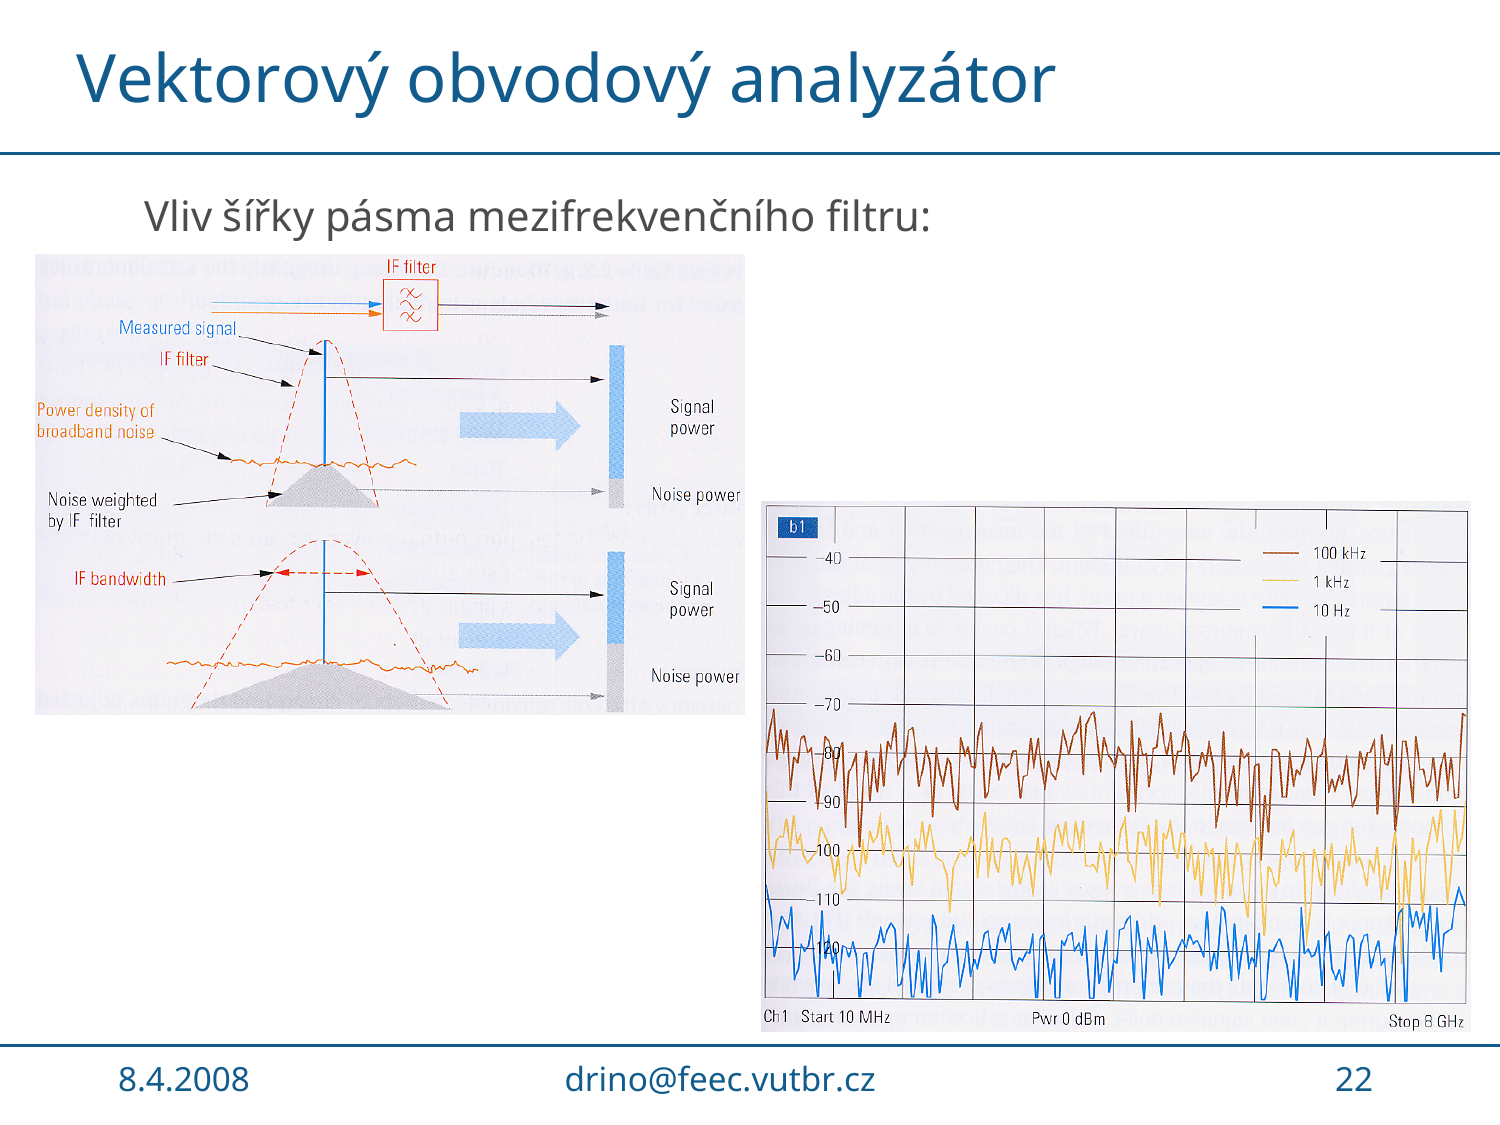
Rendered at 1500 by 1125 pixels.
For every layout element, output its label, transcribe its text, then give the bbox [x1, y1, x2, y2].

picture [35, 254, 745, 715]
title Vektorový obvodový analyzátor [0, 0, 1500, 152]
text_box 8.4.2008 [103, 1049, 432, 1125]
picture [761, 501, 1471, 1032]
text_box drino@feec.vutbr.cz [454, 1049, 987, 1125]
text_box <číslo> [1075, 1049, 1388, 1125]
text_box Vliv šířky pásma mezifrekvenčního filtru: [59, 178, 1442, 252]
